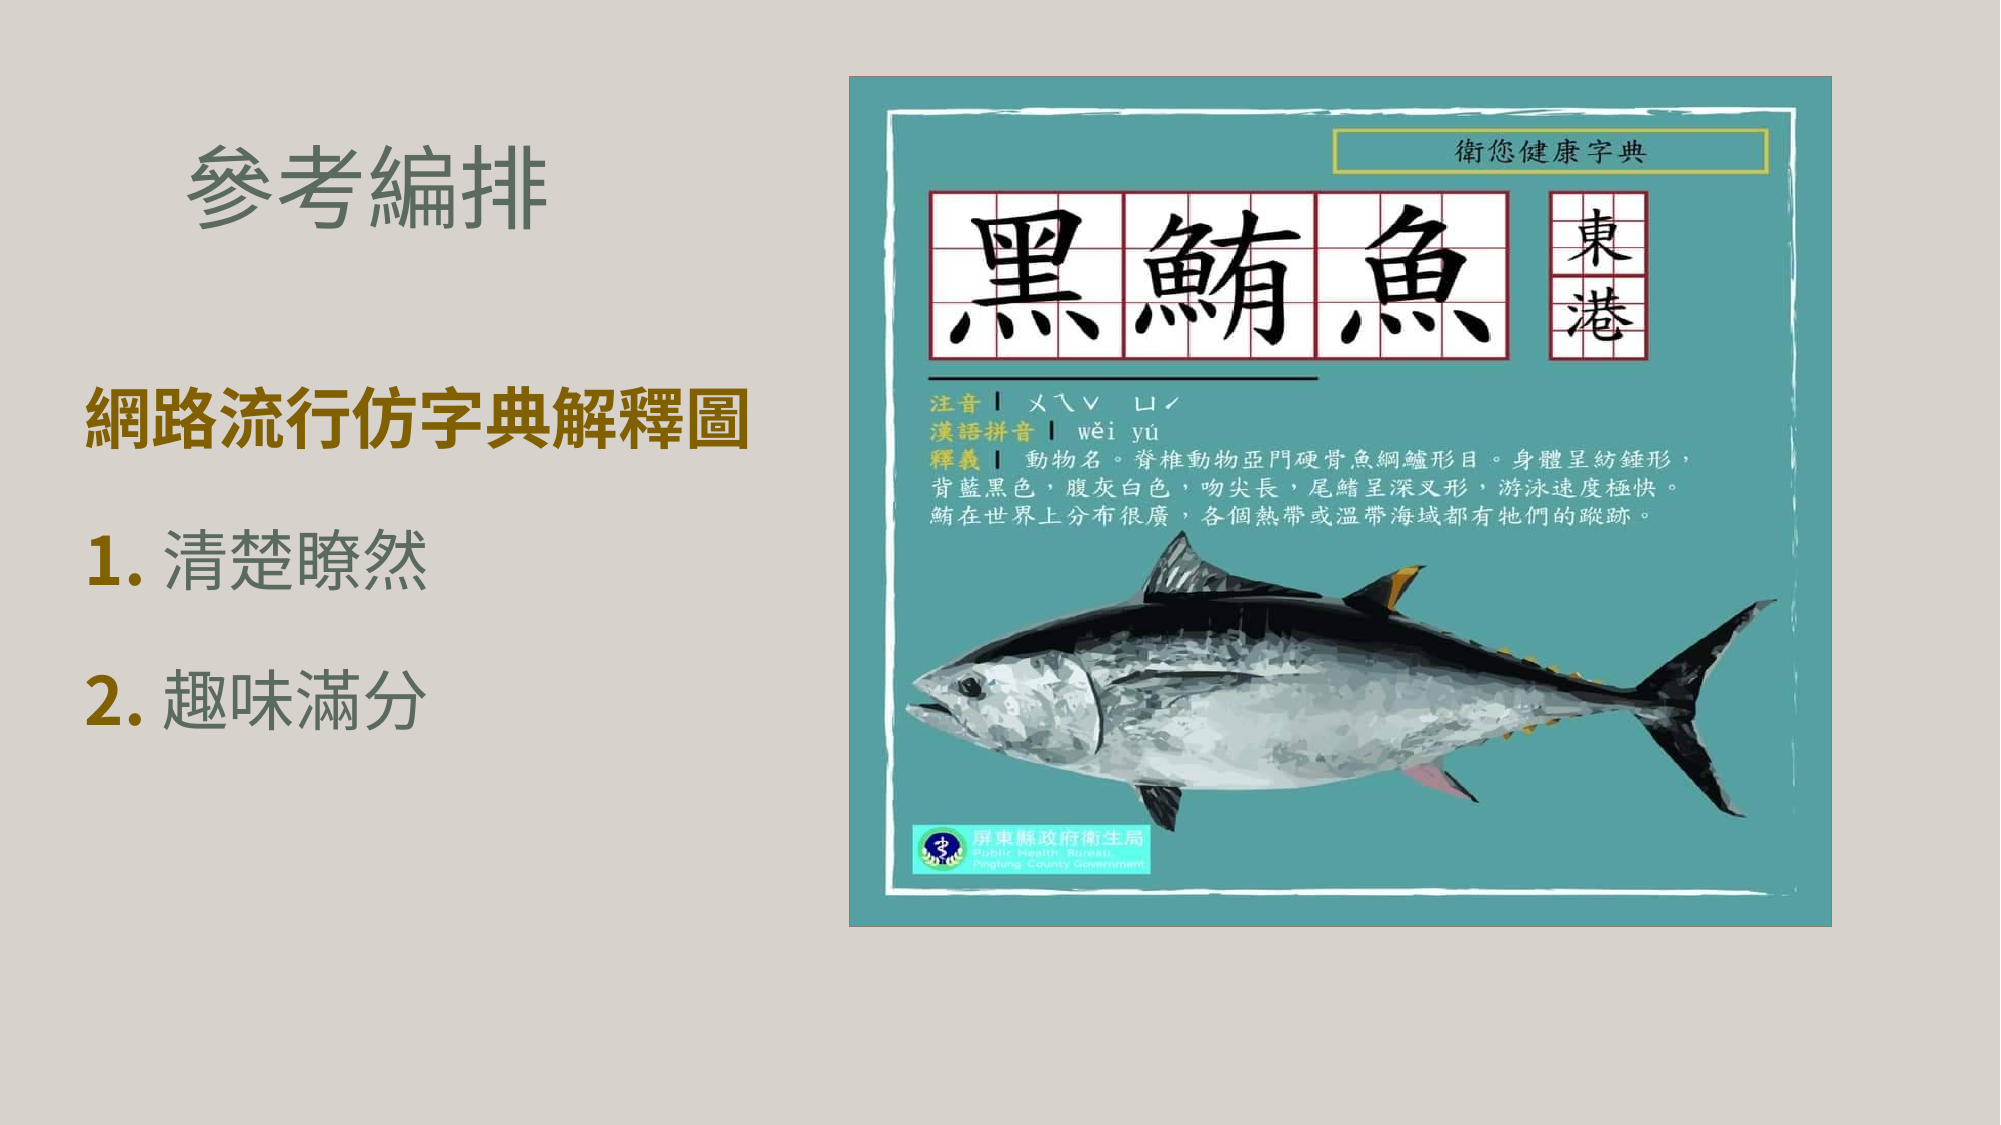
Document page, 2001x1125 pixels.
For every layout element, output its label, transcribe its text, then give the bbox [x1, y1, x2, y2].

title 參考編排 [168, 76, 815, 297]
list 網路流行仿字典解釋圖 1.清楚瞭然 2.趣味滿分 [69, 329, 815, 1050]
picture [849, 76, 1832, 927]
